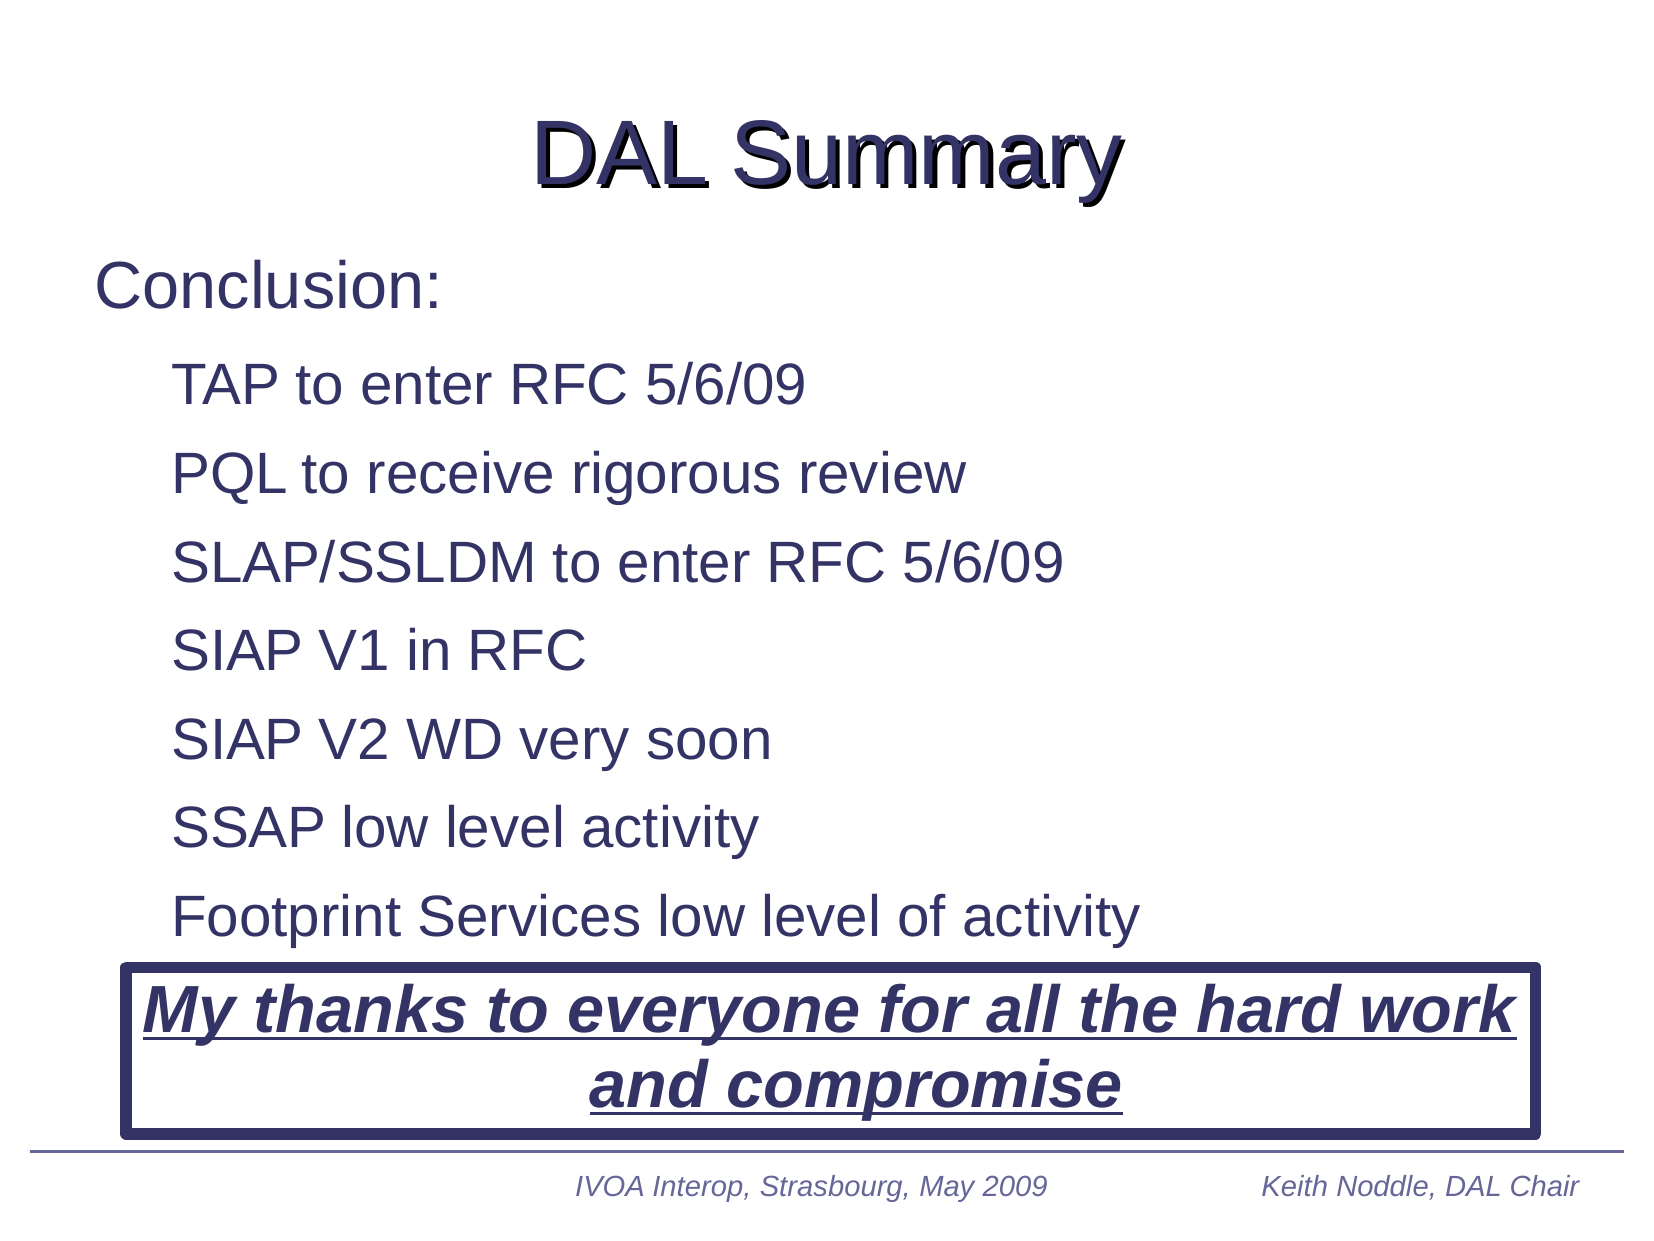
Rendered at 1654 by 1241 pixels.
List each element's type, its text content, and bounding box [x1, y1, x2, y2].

list Conclusion: TAP to enter RFC 5/6/09 PQL to receive rigorous review SLAP/SSLDM to enter RFC 5/6/09 SIAP V1 in RFC SIAP V2 WD very soon SSAP low level activity Footprint Services low level of activity My thanks to everyone for all the hard work and compromise [132, 973, 1530, 1123]
list Conclusion: TAP to enter RFC 5/6/09 PQL to receive rigorous review SLAP/SSLDM to enter RFC 5/6/09 SIAP V1 in RFC SIAP V2 WD very soon SSAP low level activity Footprint Services low level of activity My thanks to everyone for all the hard work and compromise [76, 247, 1565, 1123]
title DAL Summary [82, 56, 1571, 250]
